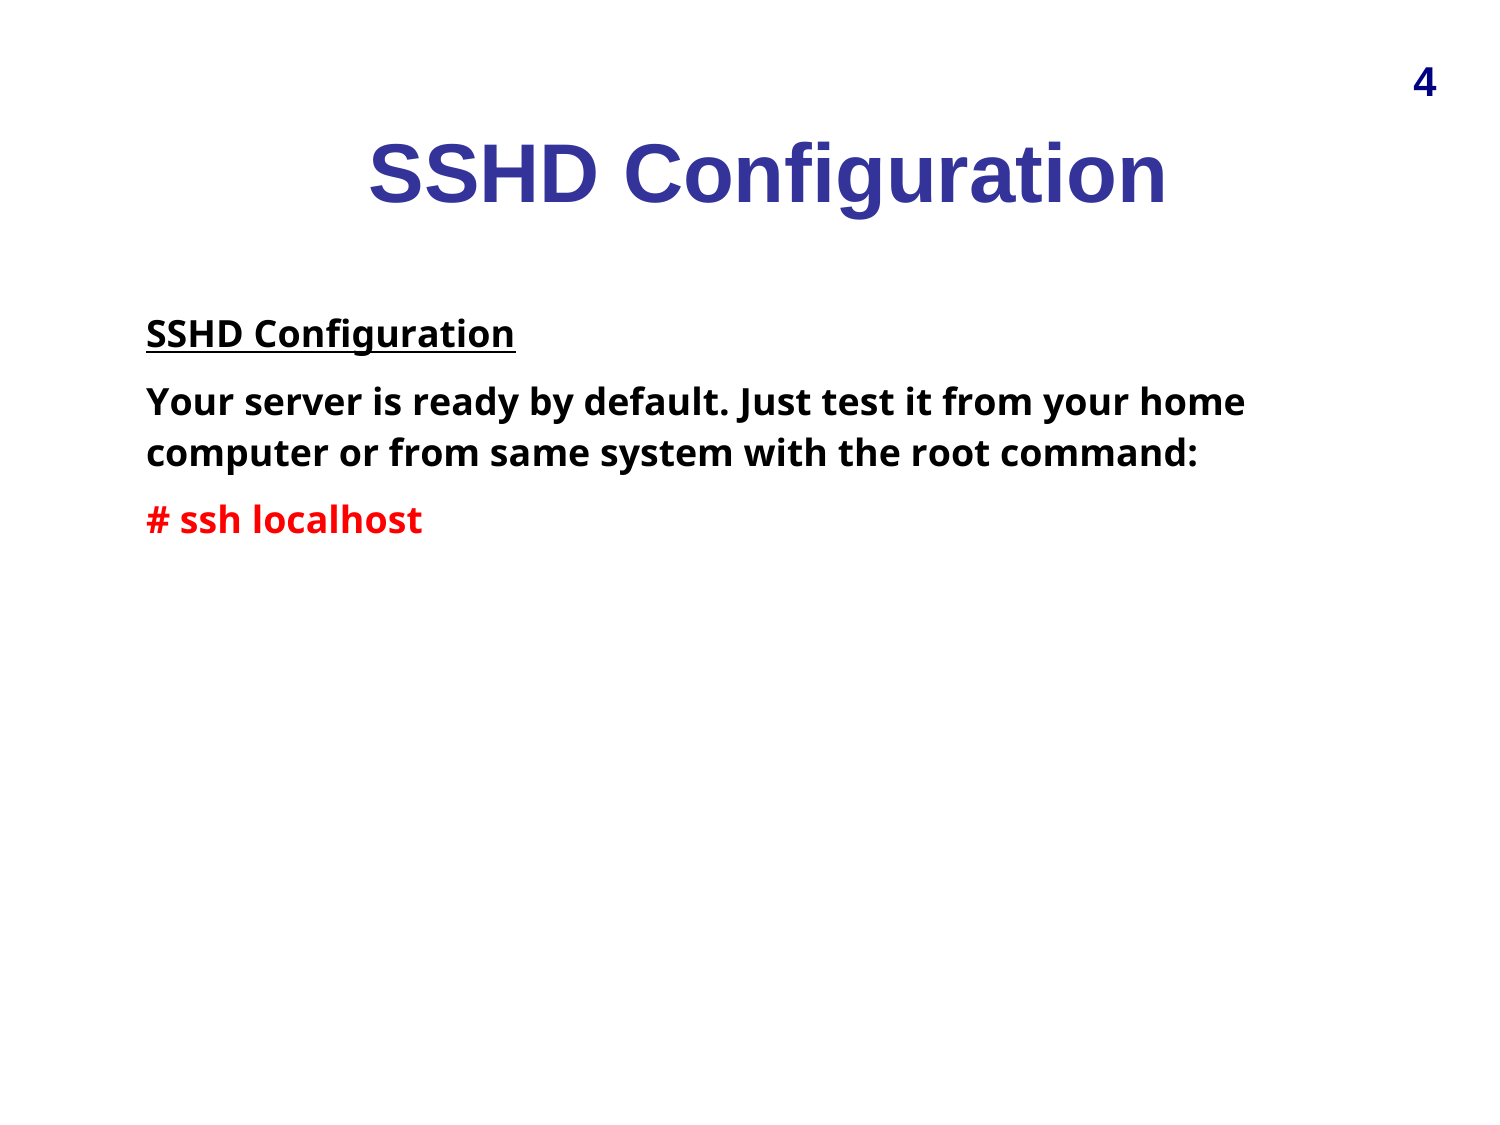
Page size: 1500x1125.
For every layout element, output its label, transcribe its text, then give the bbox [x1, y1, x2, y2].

text_box 4 [1387, 47, 1463, 113]
list SSHD Configuration Your server is ready by default. Just test it from your home computer or from same system with the root command: # ssh localhost [75, 299, 1388, 795]
title SSHD Configuration [300, 117, 1238, 231]
